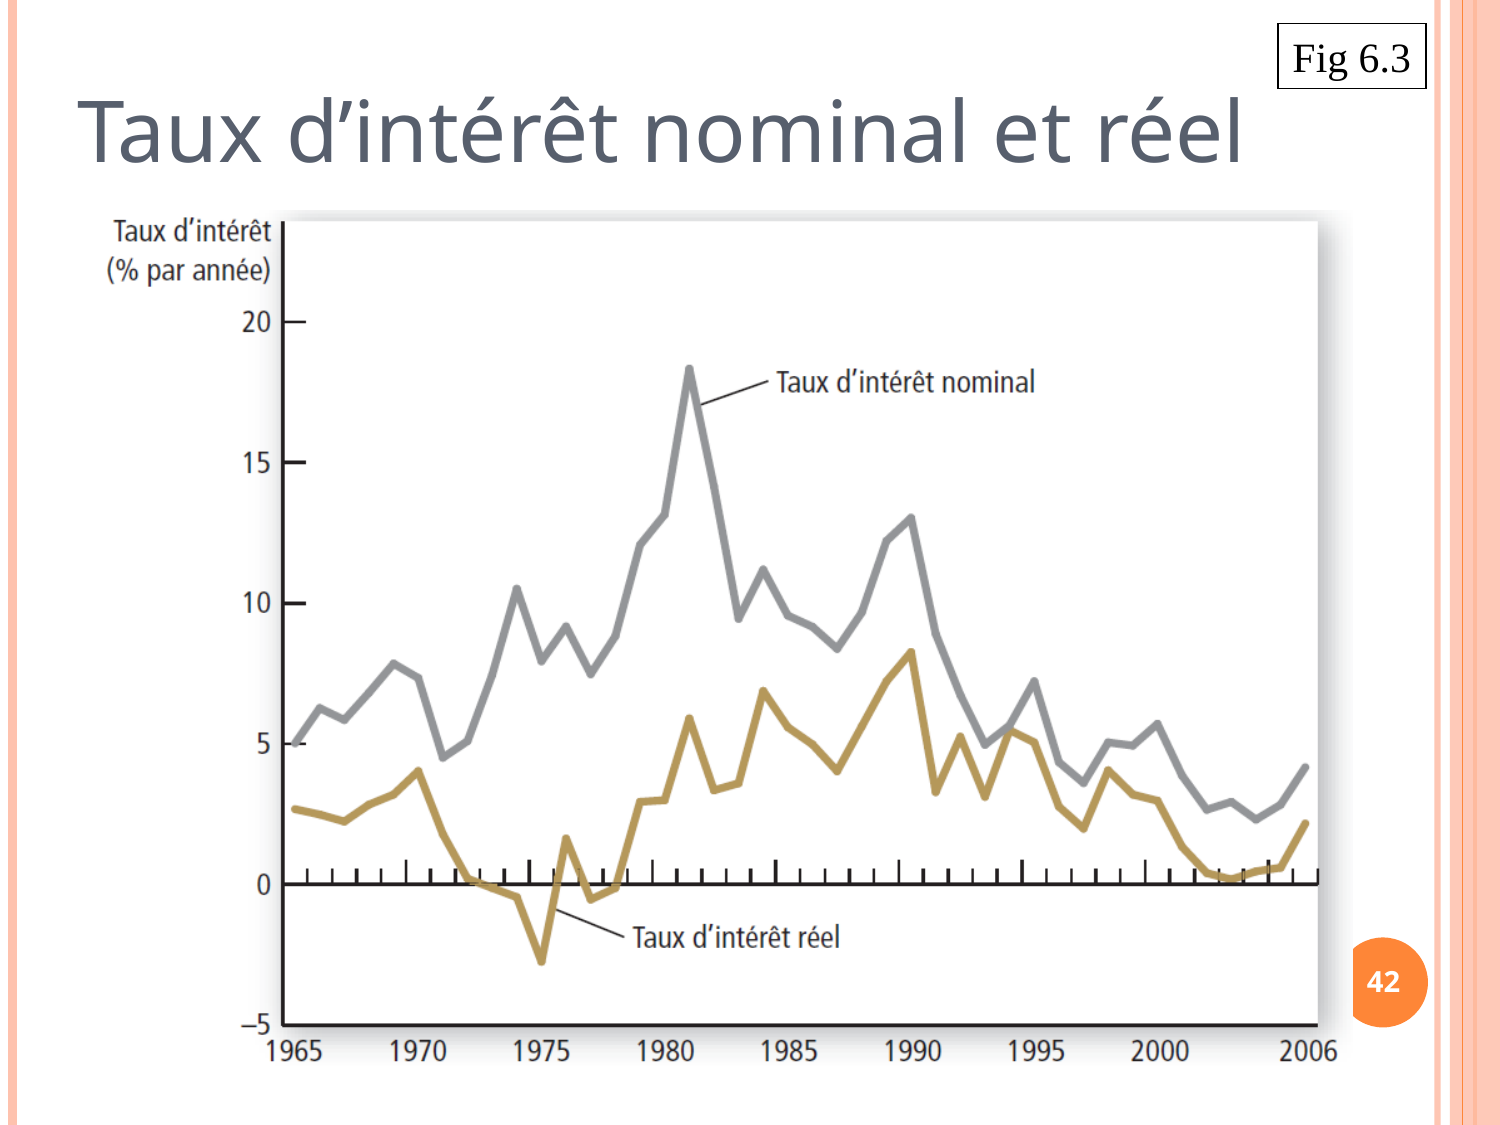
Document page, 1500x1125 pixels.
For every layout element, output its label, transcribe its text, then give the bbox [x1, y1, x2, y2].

slide_number <numéro> [1333, 940, 1434, 1027]
text_box Fig 6.3 [1277, 23, 1427, 89]
picture [96, 210, 1353, 1084]
title Taux d’intérêt nominal et réel [62, 37, 1450, 188]
